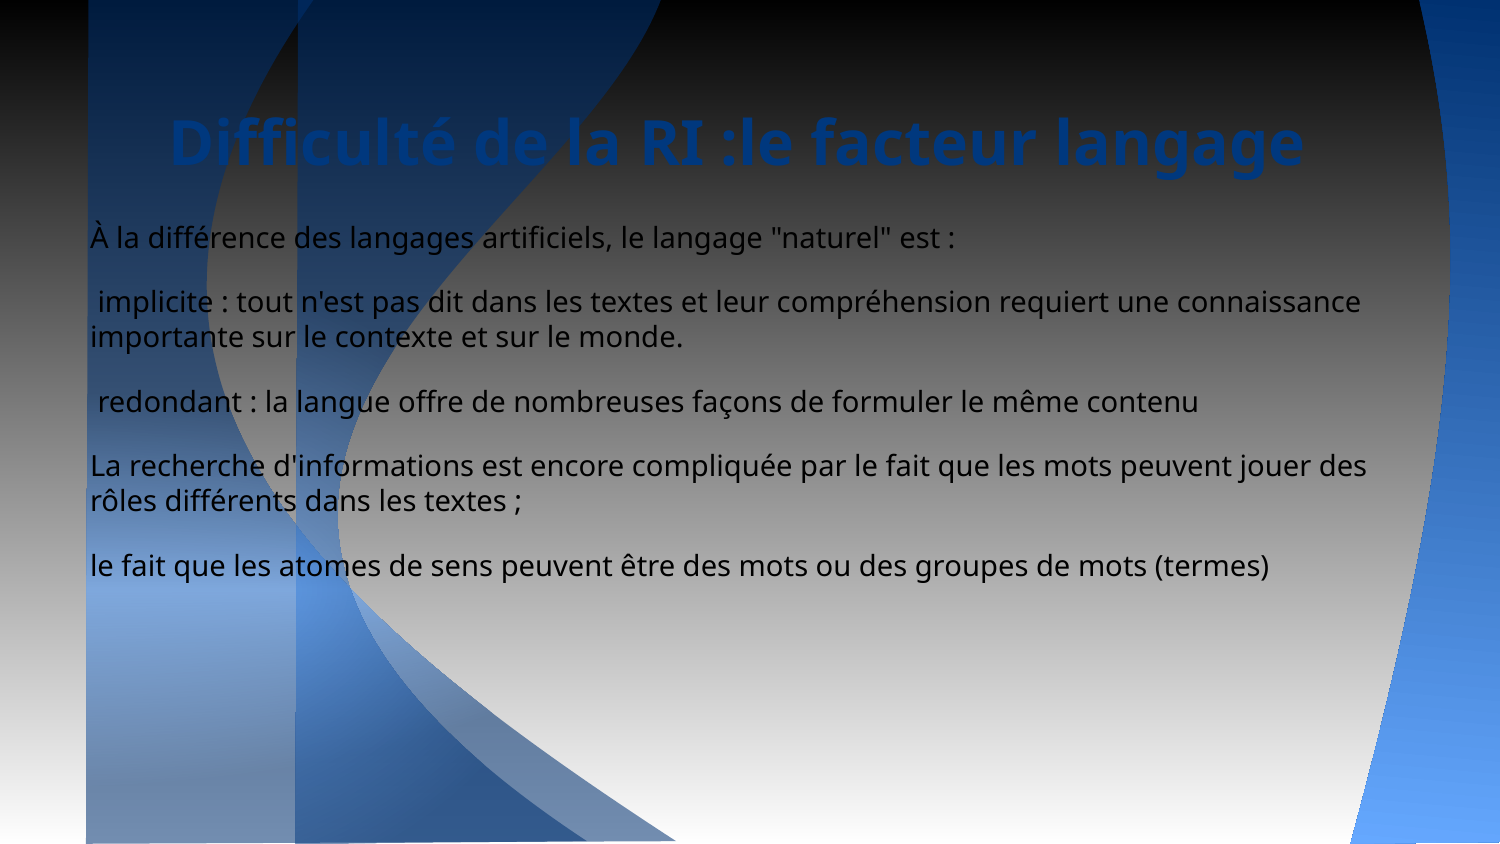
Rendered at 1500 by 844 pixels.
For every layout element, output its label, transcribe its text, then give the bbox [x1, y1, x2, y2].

list À la différence des langages artificiels, le langage "naturel" est : implicite : tout n'est pas dit dans les textes et leur compréhension requiert une connaissance importante sur le contexte et sur le monde. redondant : la langue offre de nombreuses façons de formuler le même contenu La recherche d'informations est encore compliquée par le fait que les mots peuvent jouer des rôles différents dans les textes ; le fait que les atomes de sens peuvent être des mots ou des groupes de mots (termes) [75, 204, 1425, 800]
title Difficulté de la RI :le facteur langage [14, 29, 1482, 193]
